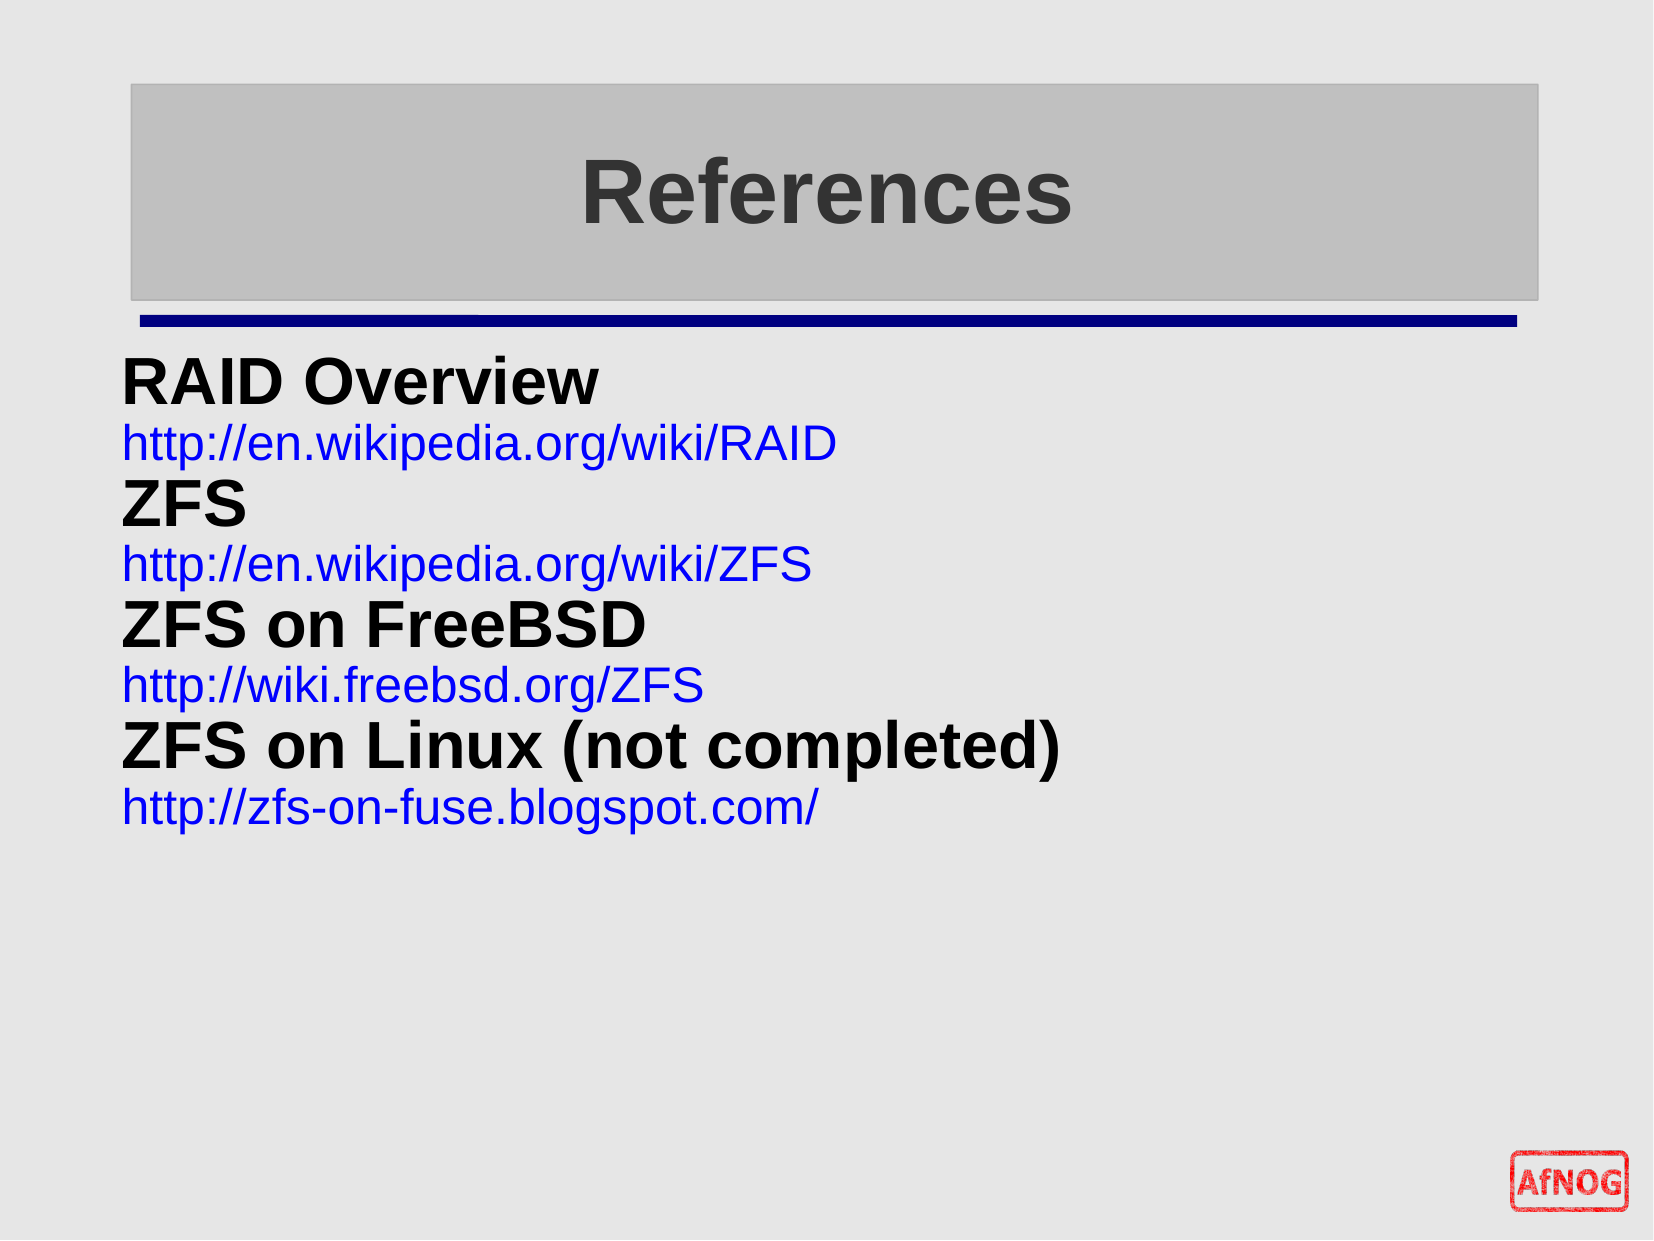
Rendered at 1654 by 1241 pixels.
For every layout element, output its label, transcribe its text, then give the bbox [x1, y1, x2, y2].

picture [1510, 1150, 1629, 1212]
text_box References [121, 91, 1534, 298]
text_box RAID Overview http://en.wikipedia.org/wiki/RAID ZFS http://en.wikipedia.org/wiki/ZFS ZFS on FreeBSD http://wiki.freebsd.org/ZFS ZFS on Linux (not completed) http://zfs-on-fuse.blogspot.com/ [121, 344, 1534, 1126]
